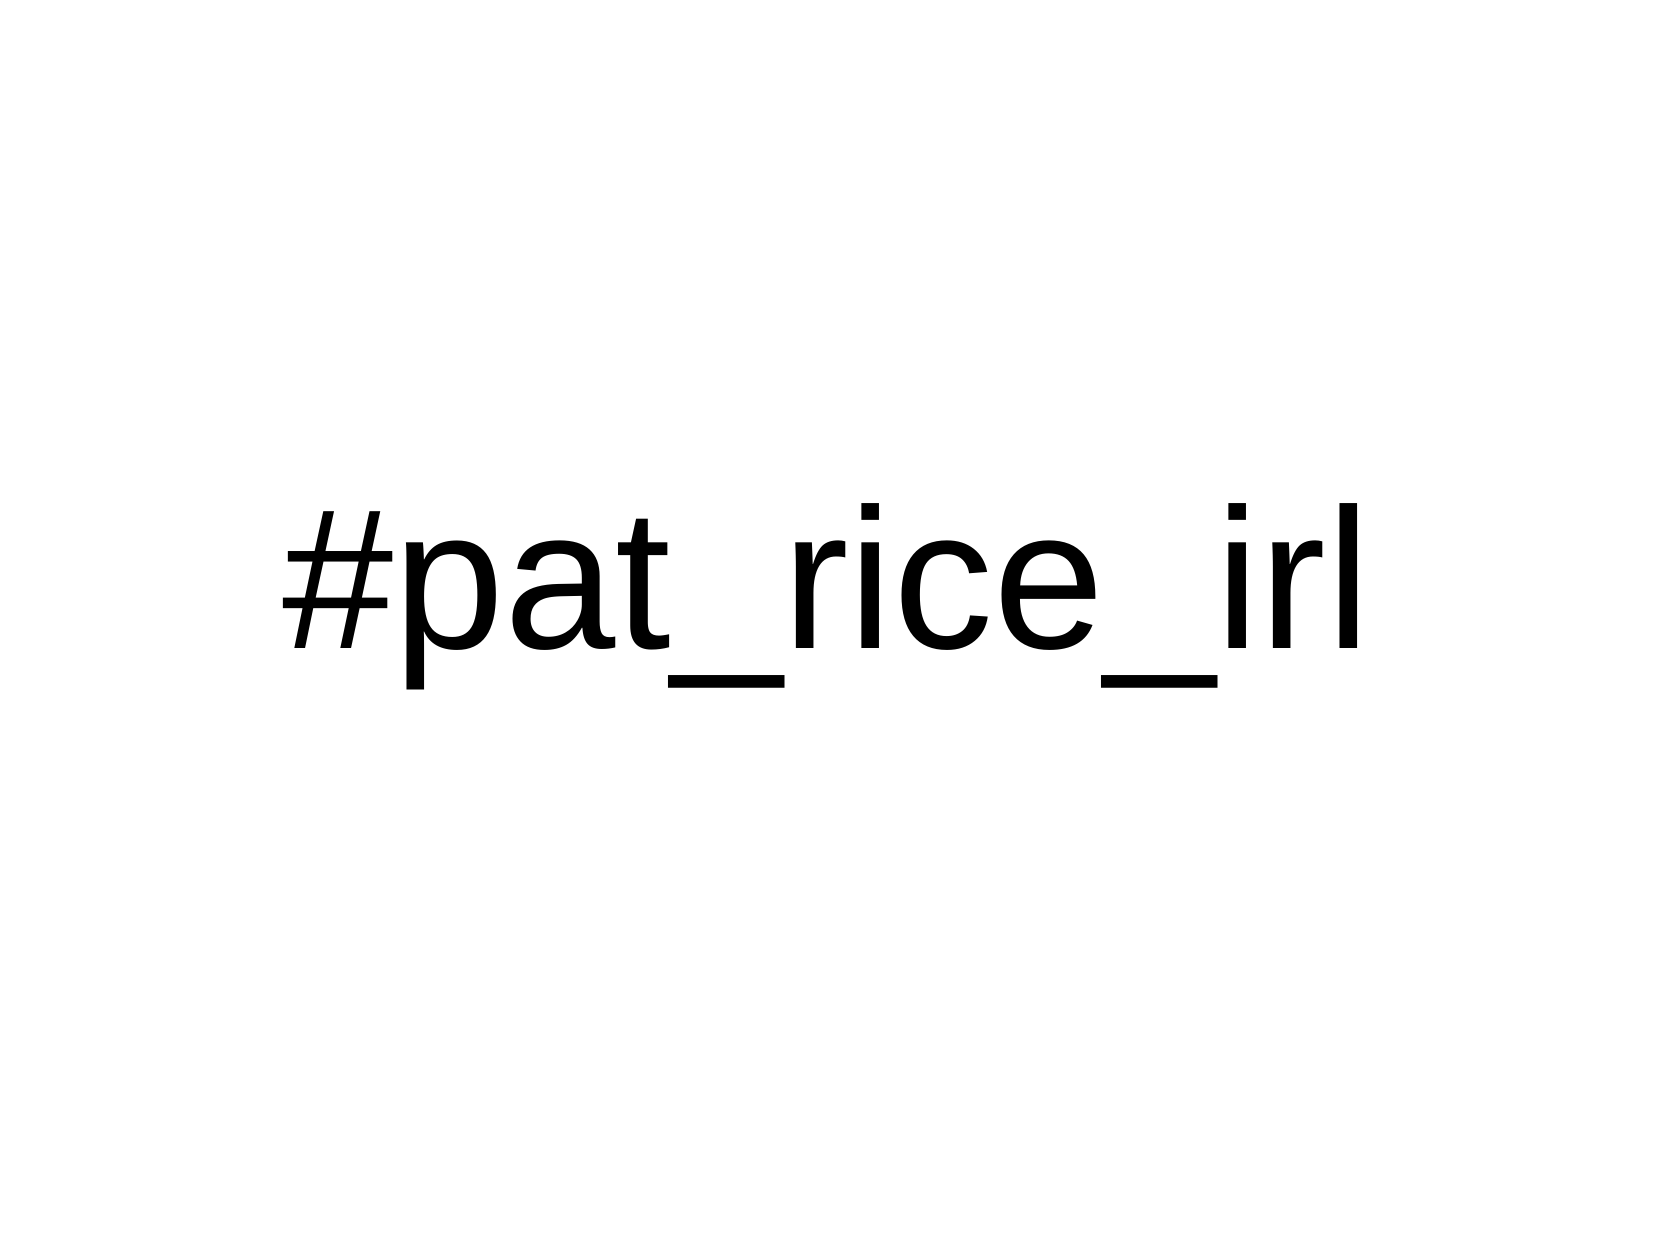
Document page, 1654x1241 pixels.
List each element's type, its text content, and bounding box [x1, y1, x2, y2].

subtitle #pat_rice_irl [82, 56, 1571, 1102]
